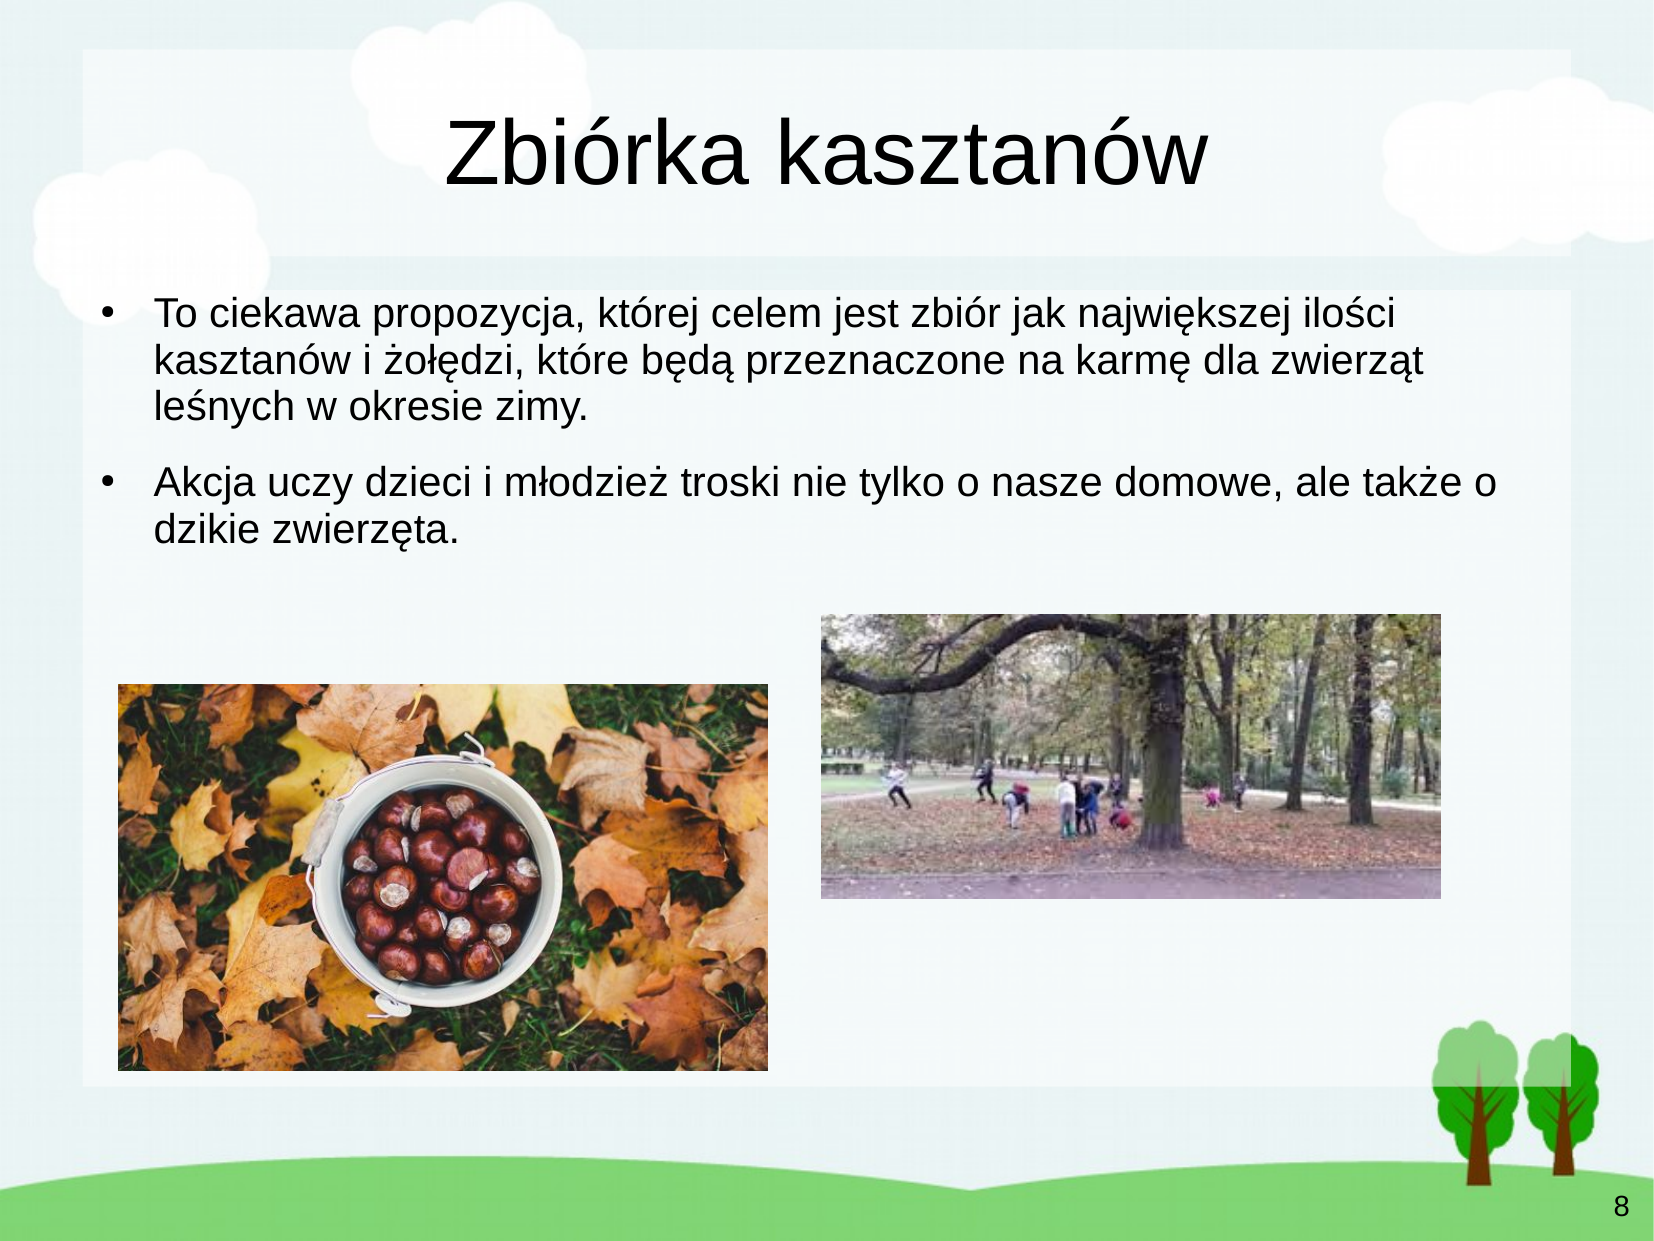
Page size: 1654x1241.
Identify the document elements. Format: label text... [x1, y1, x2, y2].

picture [0, 0, 1654, 1241]
list To ciekawa propozycja, której celem jest zbiór jak największej ilości kasztanów i żołędzi, które będą przeznaczone na karmę dla zwierząt leśnych w okresie zimy. Akcja uczy dzieci i młodzież troski nie tylko o nasze domowe, ale także o dzikie zwierzęta. [82, 290, 1571, 1087]
title Zbiórka kasztanów [82, 49, 1571, 257]
